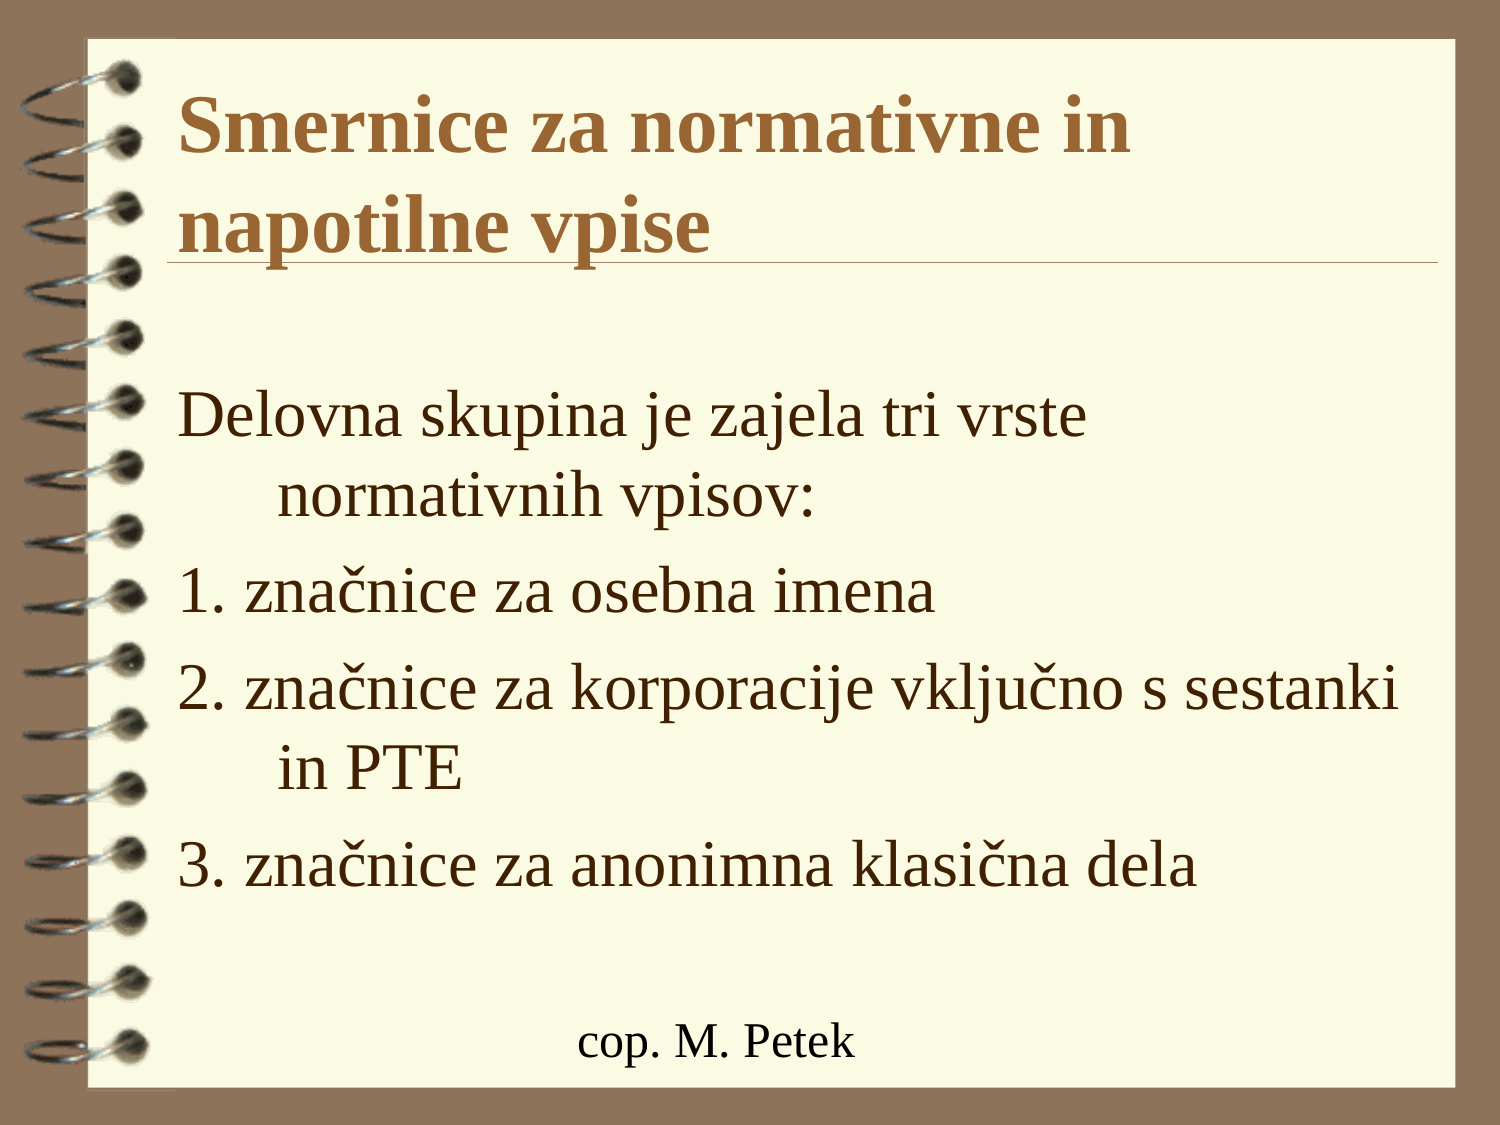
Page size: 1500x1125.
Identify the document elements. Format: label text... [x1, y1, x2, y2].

title Smernice za normativne in napotilne vpise [162, 61, 1438, 277]
list Delovna skupina je zajela tri vrste normativnih vpisov: 1. značnice za osebna imena 2. značnice za korporacije vključno s sestanki in PTE 3. značnice za anonimna klasična dela [162, 361, 1438, 976]
picture [0, 0, 175, 1125]
